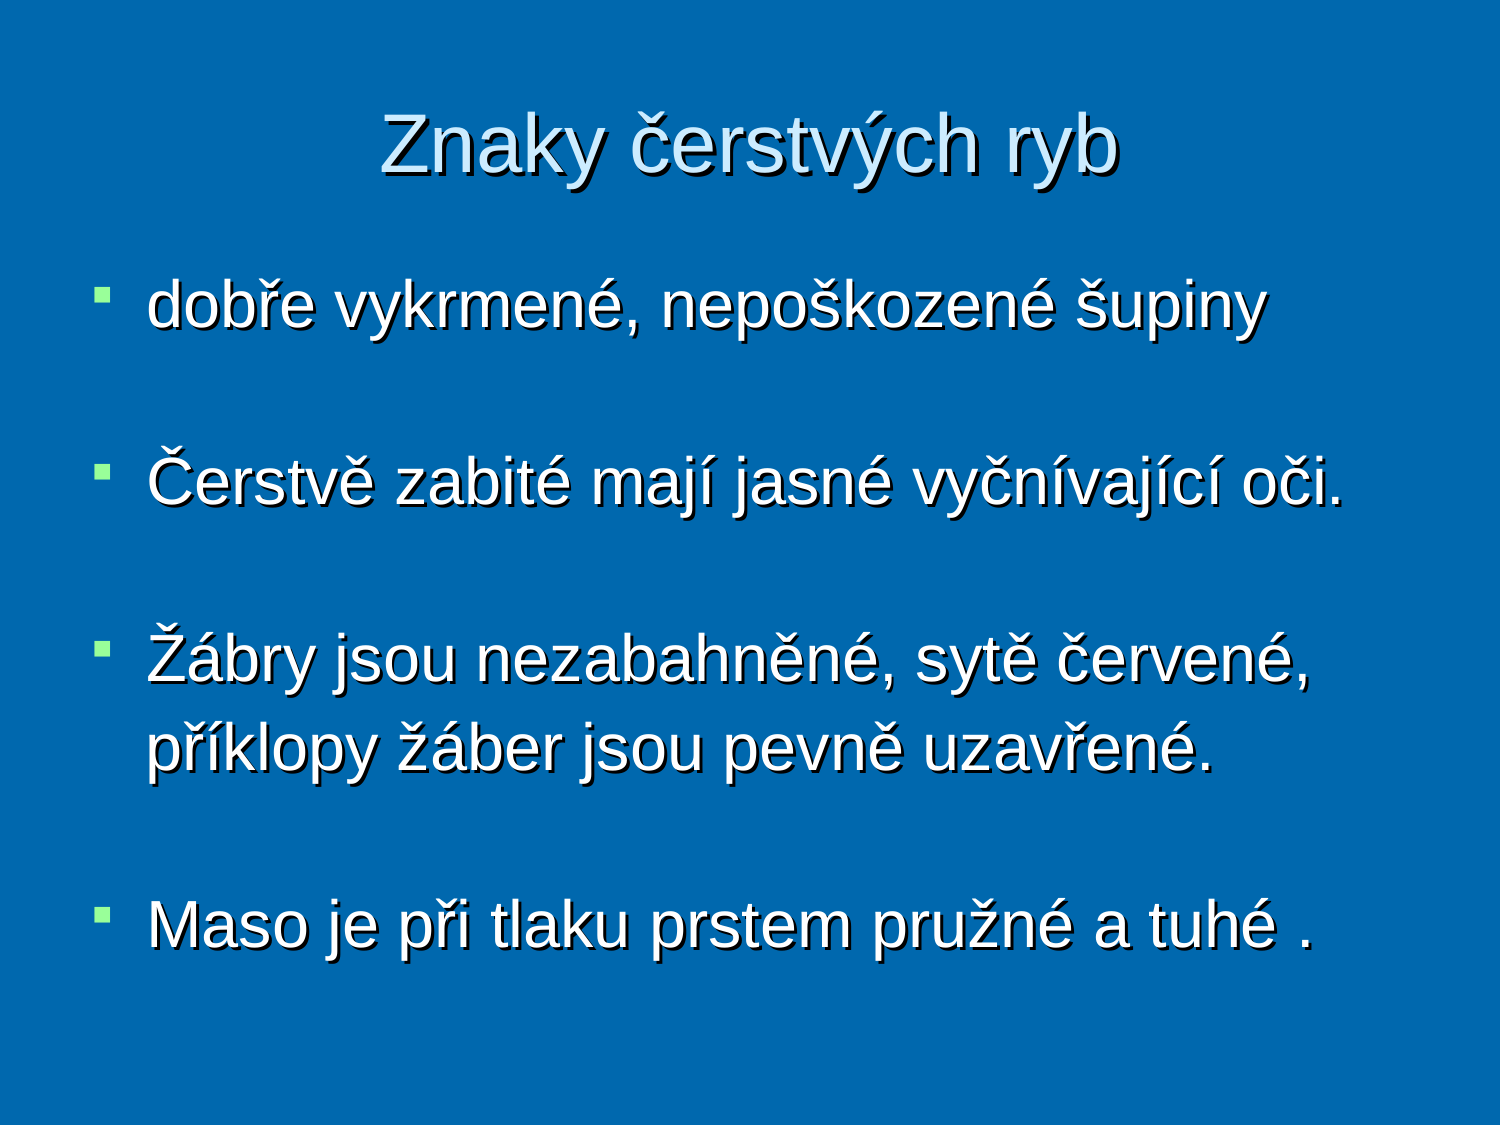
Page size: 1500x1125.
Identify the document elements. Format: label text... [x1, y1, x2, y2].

list dobře vykrmené, nepoškozené šupiny Čerstvě zabité mají jasné vyčnívající oči. Žábry jsou nezabahněné, sytě červené, příklopy žáber jsou pevně uzavřené. Maso je při tlaku prstem pružné a tuhé . [75, 262, 1426, 1006]
title Znaky čerstvých ryb [75, 45, 1426, 233]
